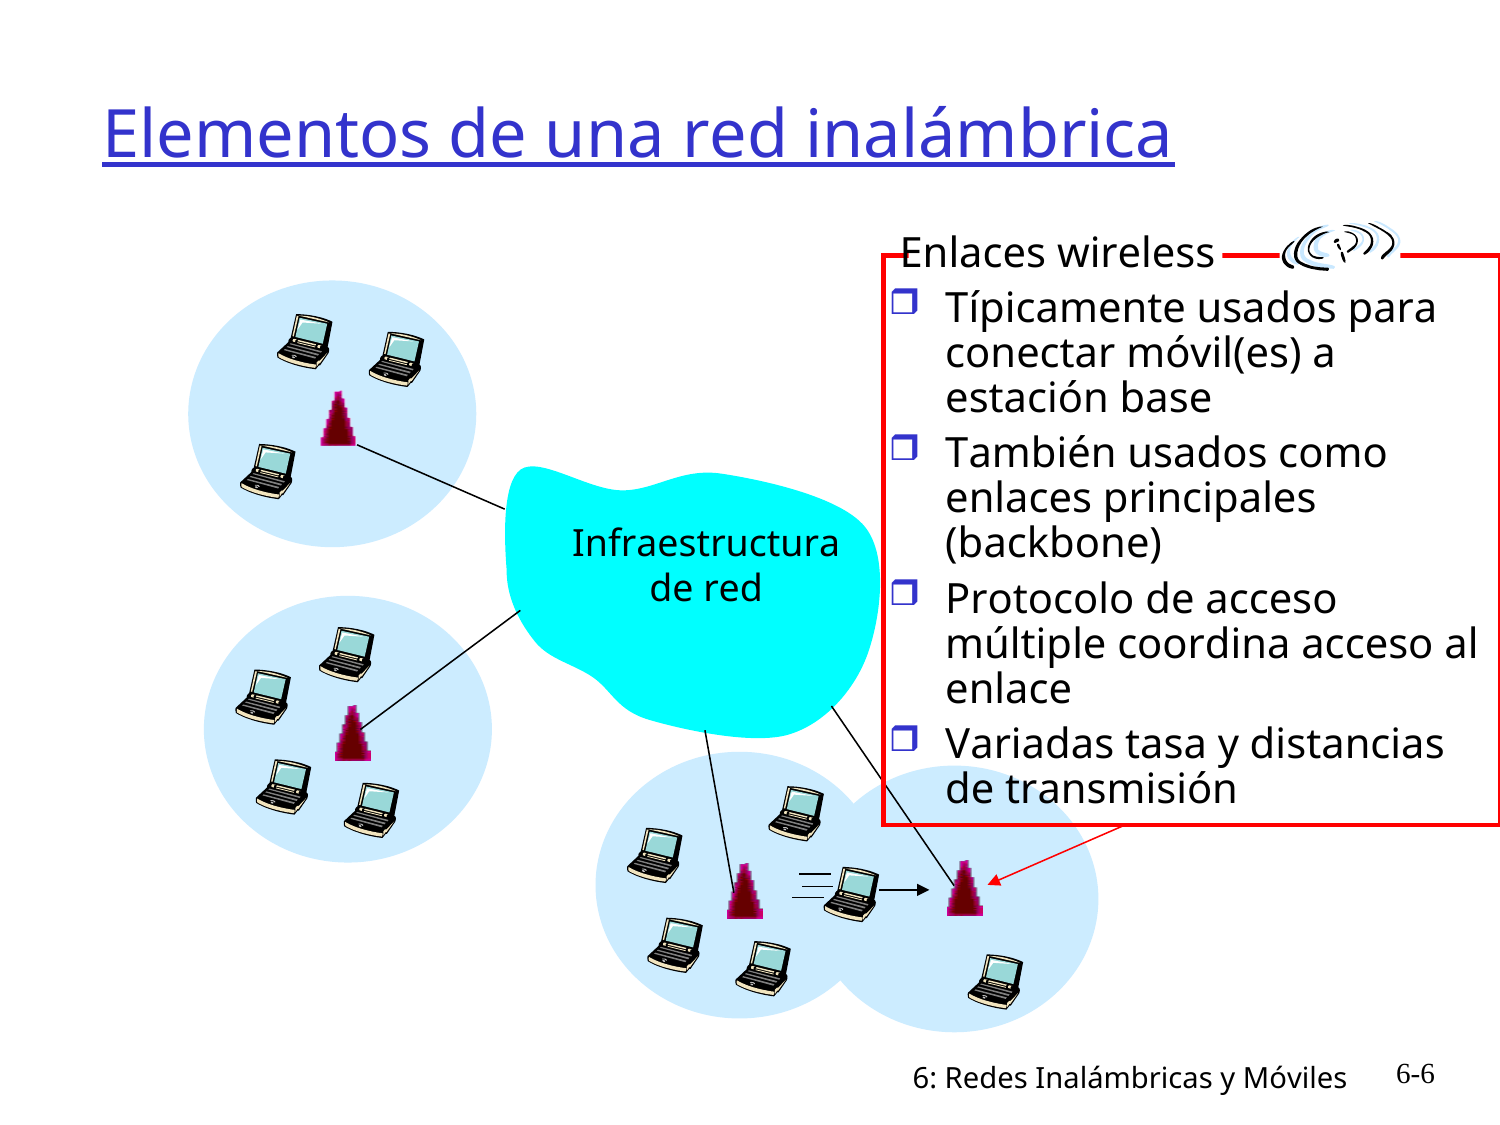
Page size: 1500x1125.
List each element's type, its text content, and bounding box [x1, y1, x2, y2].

picture [725, 921, 791, 997]
picture [813, 847, 880, 923]
text_box Enlaces wireless Típicamente usados para conectar móvil(es) a estación base También usados como enlaces principales (backbone) Protocolo de acceso múltiple coordina acceso al enlace Variadas tasa y distancias de transmisión [874, 223, 1500, 766]
text_box [886, 789, 909, 823]
text_box [1043, 794, 1051, 800]
picture [308, 607, 375, 683]
picture [637, 897, 703, 973]
picture [727, 863, 763, 920]
picture [320, 390, 356, 446]
text_box [203, 595, 492, 863]
picture [947, 860, 983, 916]
picture [266, 294, 333, 370]
picture [229, 424, 296, 500]
picture [335, 705, 371, 761]
text_box Infraestructura de red [557, 510, 856, 617]
picture [358, 311, 425, 387]
picture [957, 934, 1024, 1010]
text_box [595, 751, 1099, 1033]
picture [616, 808, 683, 884]
text_box [1279, 221, 1401, 271]
text_box [886, 766, 1073, 823]
picture [225, 649, 291, 725]
picture [245, 739, 312, 815]
text_box [188, 280, 477, 548]
picture [333, 762, 400, 838]
title Elementos de una red inalámbrica [87, 37, 1363, 225]
text_box [505, 466, 874, 739]
picture [758, 766, 824, 842]
